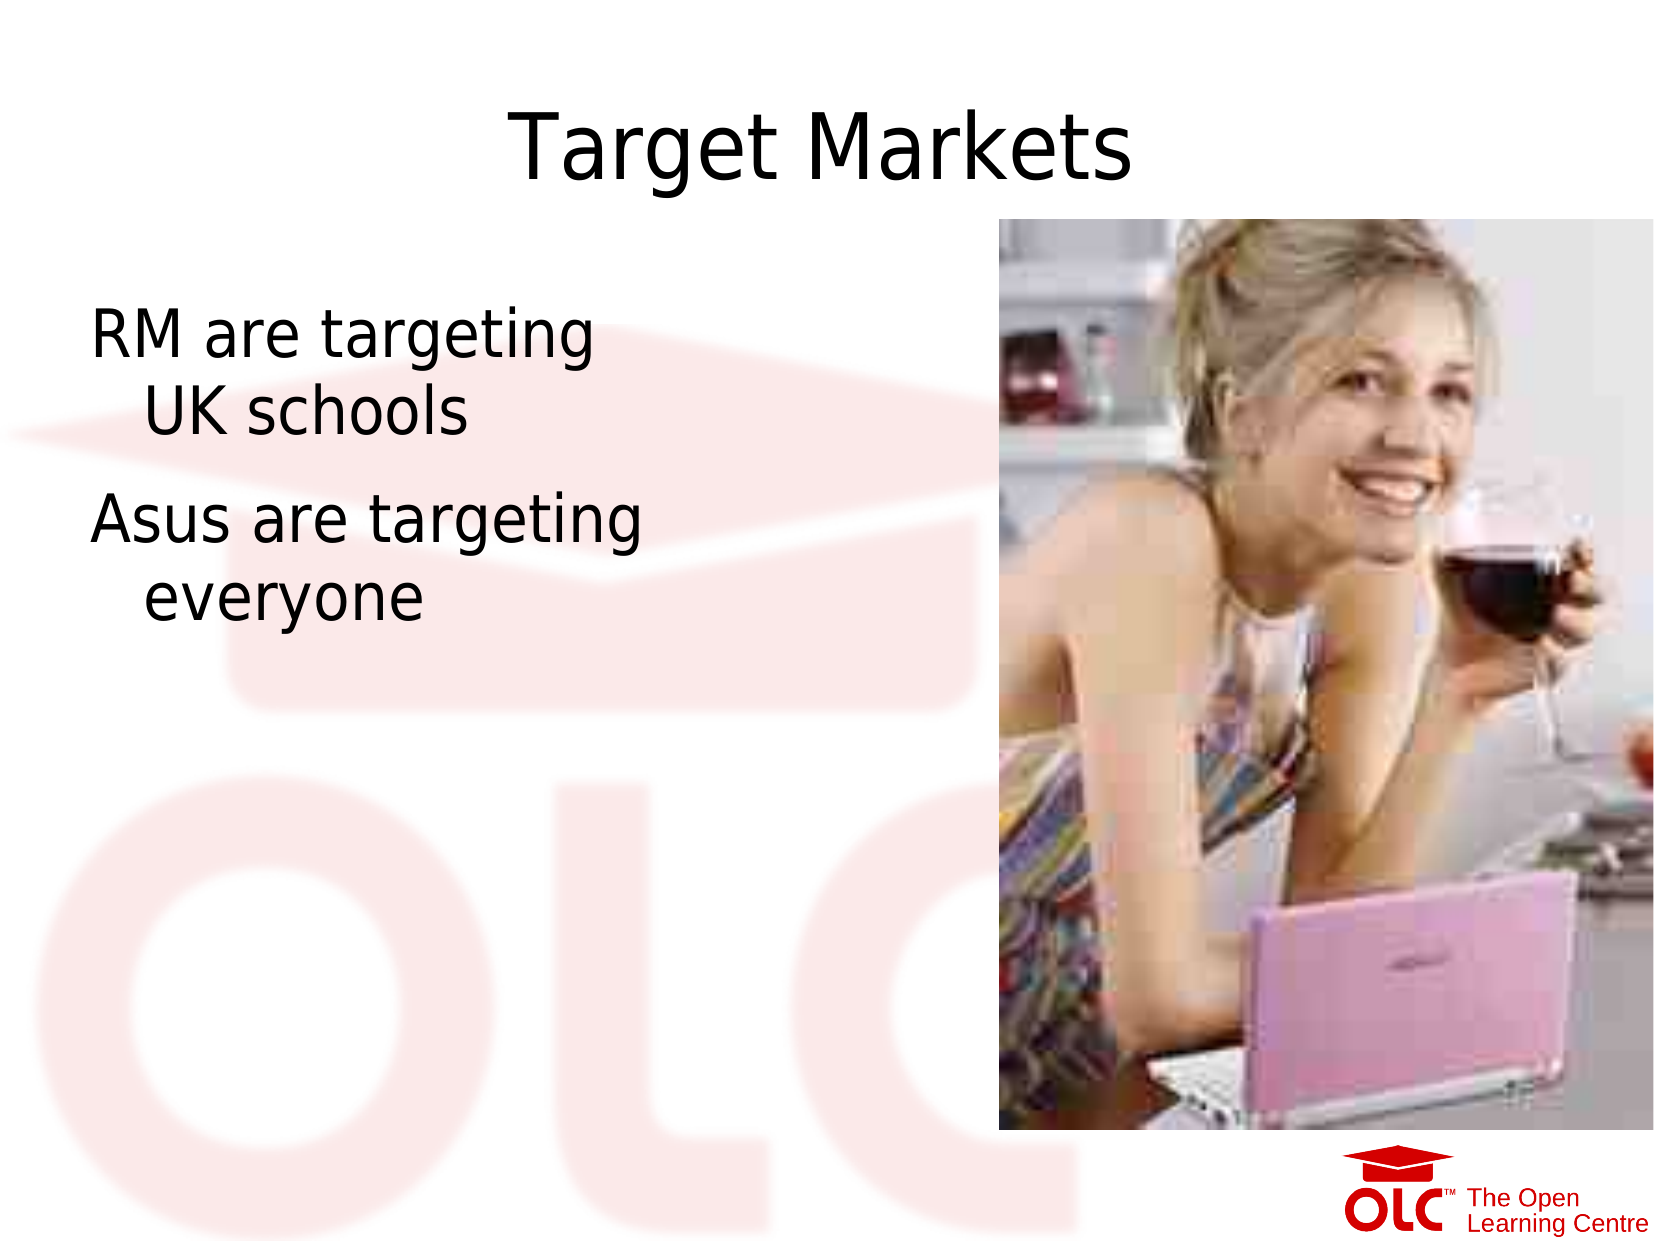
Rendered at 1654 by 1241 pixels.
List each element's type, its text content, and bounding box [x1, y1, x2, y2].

picture [1341, 1145, 1648, 1237]
list RM are targeting UK schools Asus are targeting everyone [73, 295, 999, 1099]
title Target Markets [77, 51, 1567, 245]
picture [0, 219, 1654, 1241]
